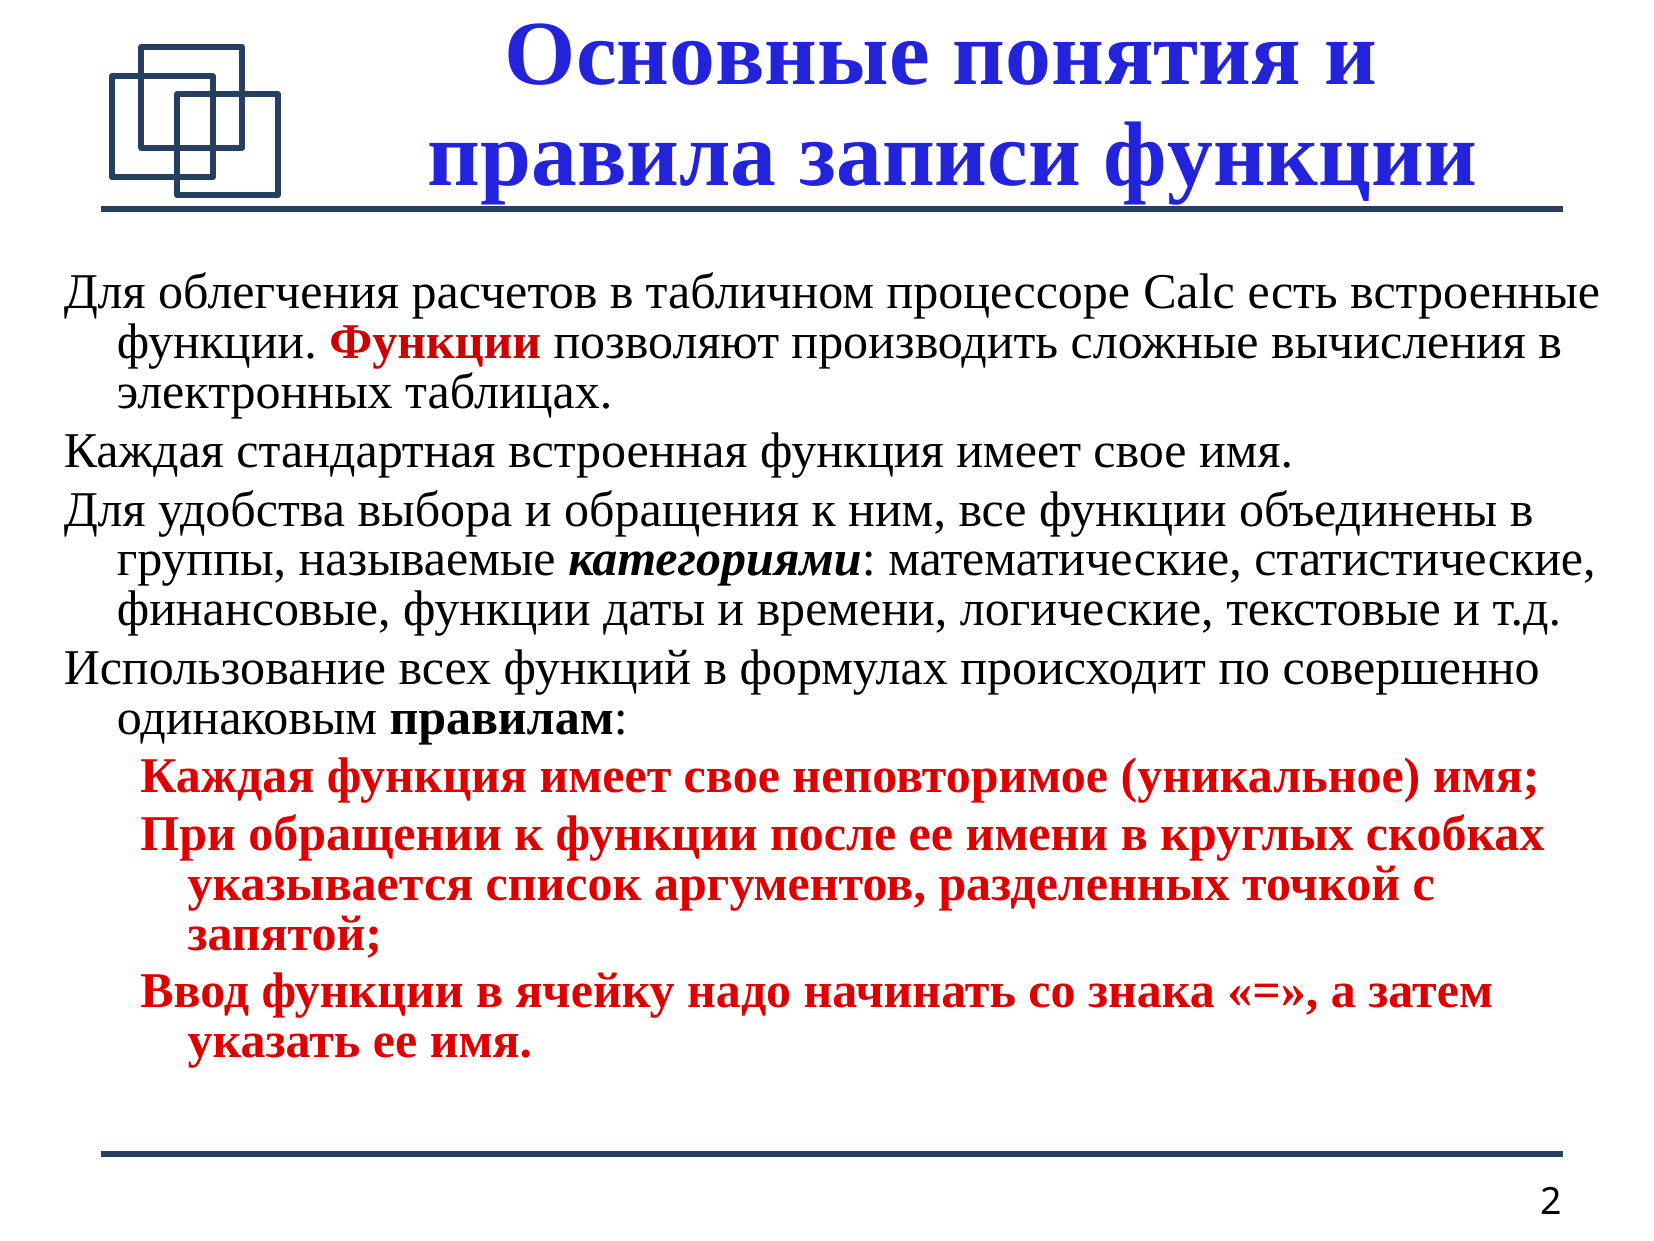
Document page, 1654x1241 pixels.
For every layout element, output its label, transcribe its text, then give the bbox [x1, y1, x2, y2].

text_box Для облегчения расчетов в табличном процессоре Calc есть встроенные функции. Функции позволяют производить сложные вычисления в электронных таблицах. Каждая стандартная встроенная функция имеет свое имя. Для удобства выбора и обращения к ним, все функции объединены в группы, называемые категориями: математические, статистические, финансовые, функции даты и времени, логические, текстовые и т.д. Использование всех функций в формулах происходит по совершенно одинаковым правилам: Каждая функция имеет свое неповторимое (уникальное) имя; При обращении к функции после ее имени в круглых скобках указывается список аргументов, разделенных точкой с запятой; Ввод функции в ячейку надо начинать со знака «=», а затем указать ее имя. [31, 196, 1625, 1093]
text_box Основные понятия и правила записи функции [147, 1, 1654, 207]
